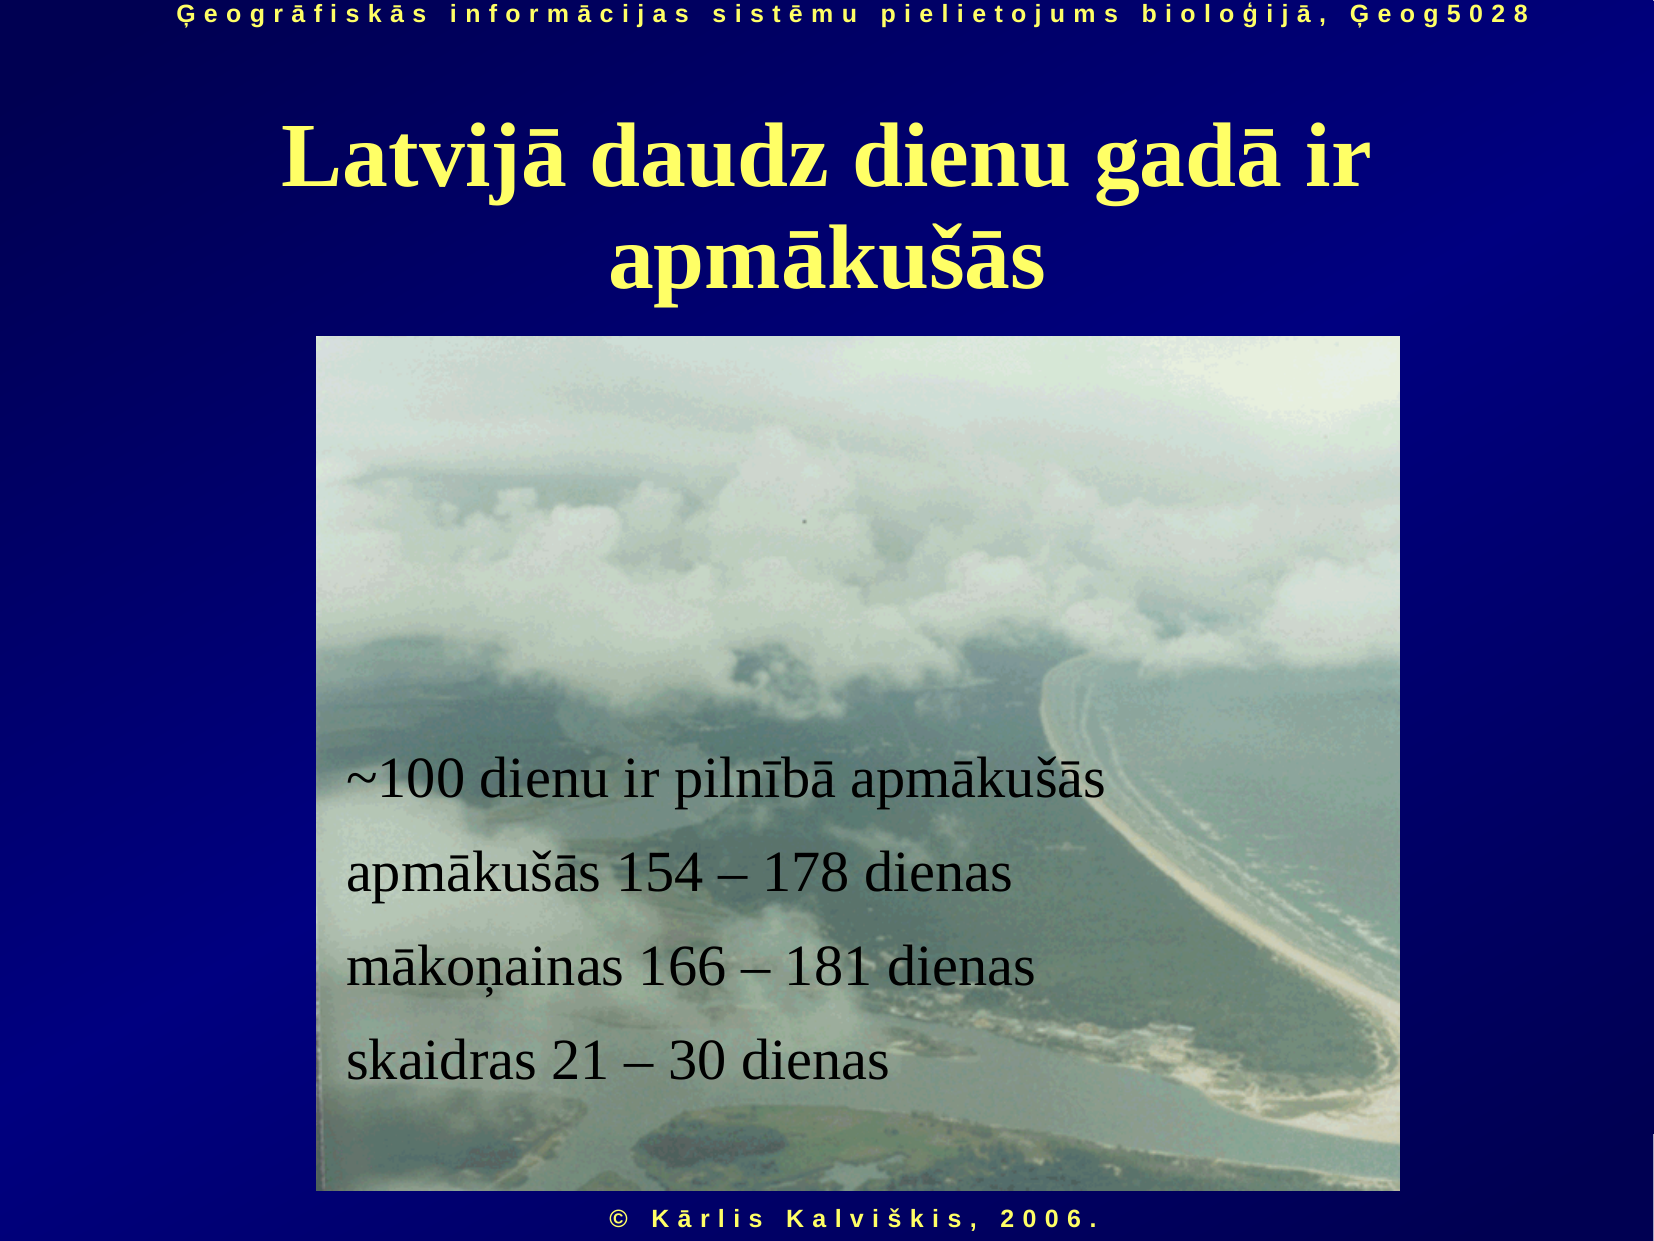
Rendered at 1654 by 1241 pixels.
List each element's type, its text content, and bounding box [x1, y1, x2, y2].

list ~100 dienu ir pilnībā apmākušās apmākušās 154 – 178 dienas mākoņainas 166 – 181 dienas skaidras 21 – 30 dienas [328, 745, 1389, 1162]
title Latvijā daudz dienu gadā ir apmākušās [121, 98, 1534, 315]
picture [316, 336, 1400, 1191]
